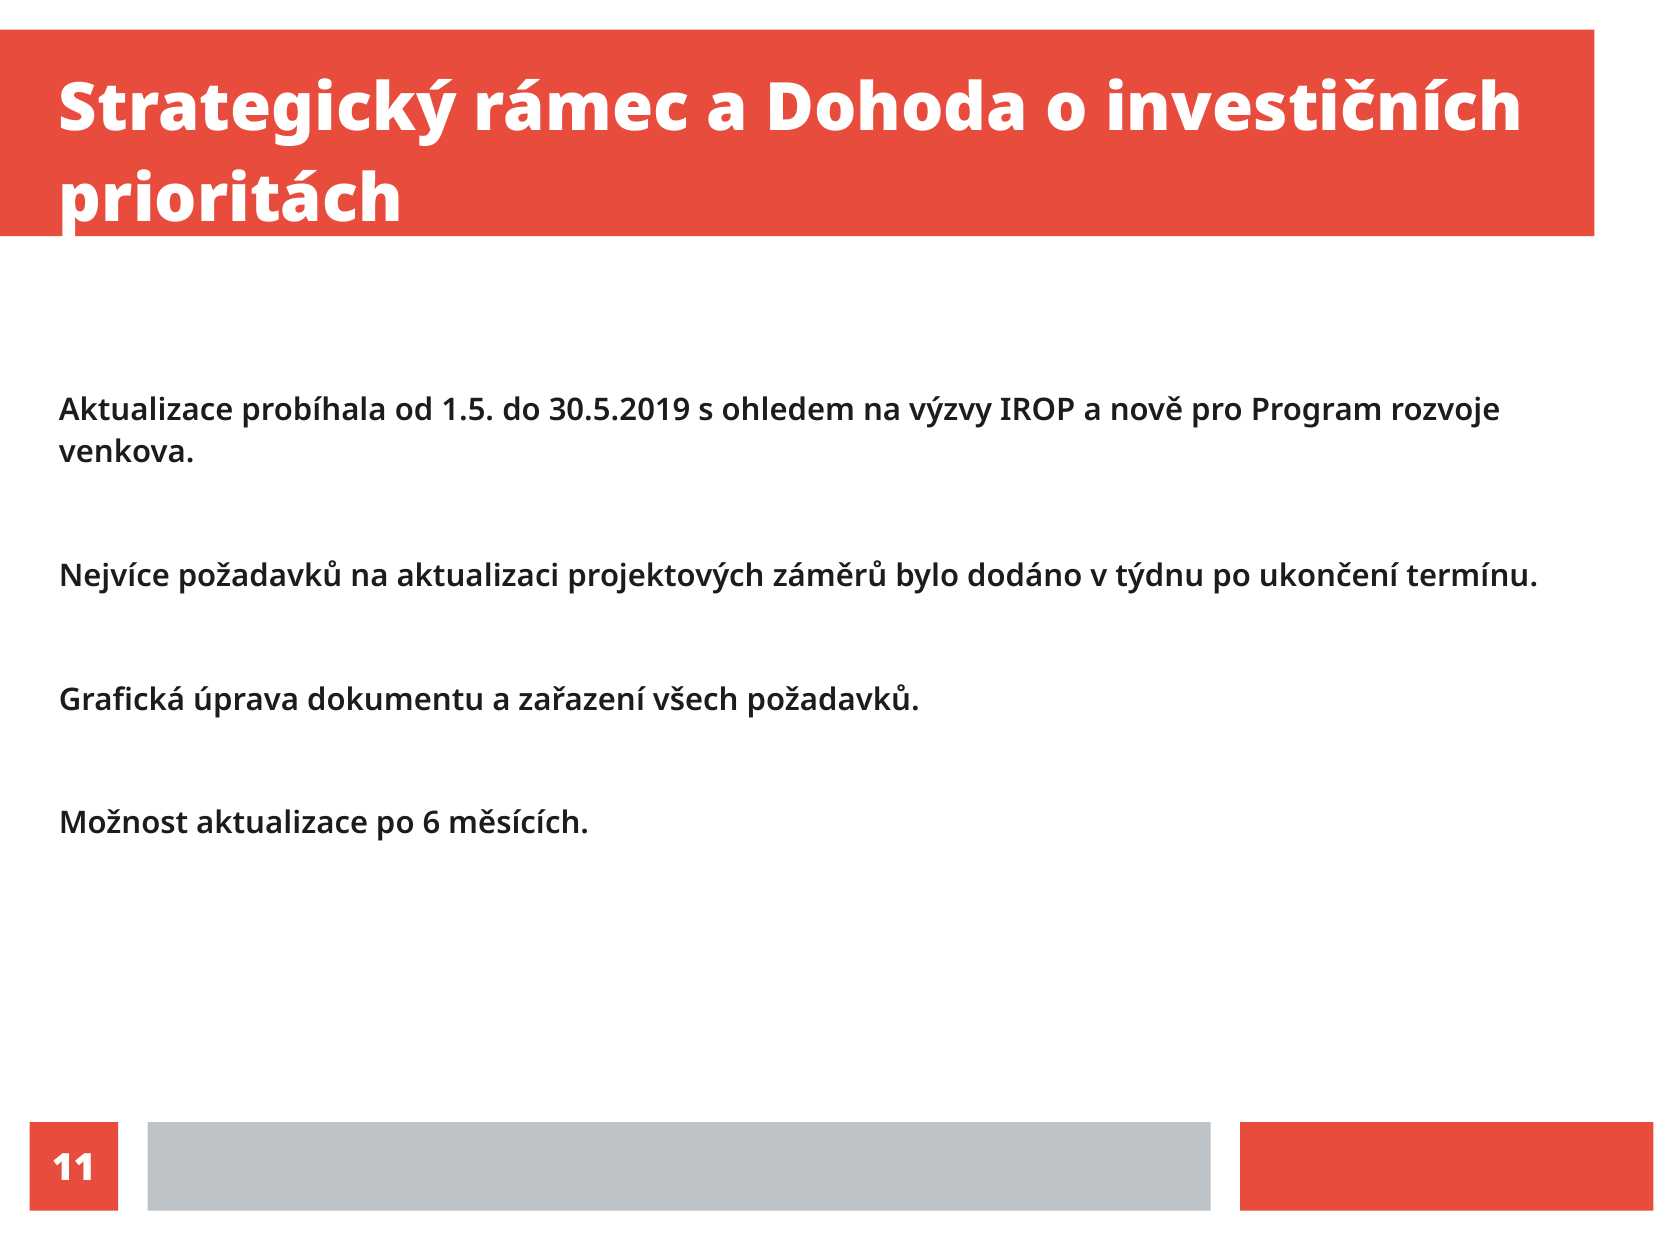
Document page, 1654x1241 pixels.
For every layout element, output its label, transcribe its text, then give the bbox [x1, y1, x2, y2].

list Aktualizace probíhala od 1.5. do 30.5.2019 s ohledem na výzvy IROP a nově pro Program rozvoje venkova. Nejvíce požadavků na aktualizaci projektových záměrů bylo dodáno v týdnu po ukončení termínu. Grafická úprava dokumentu a zařazení všech požadavků. Možnost aktualizace po 6 měsících. [59, 324, 1565, 1093]
title Strategický rámec a Dohoda o investičních prioritách [59, 59, 1595, 207]
